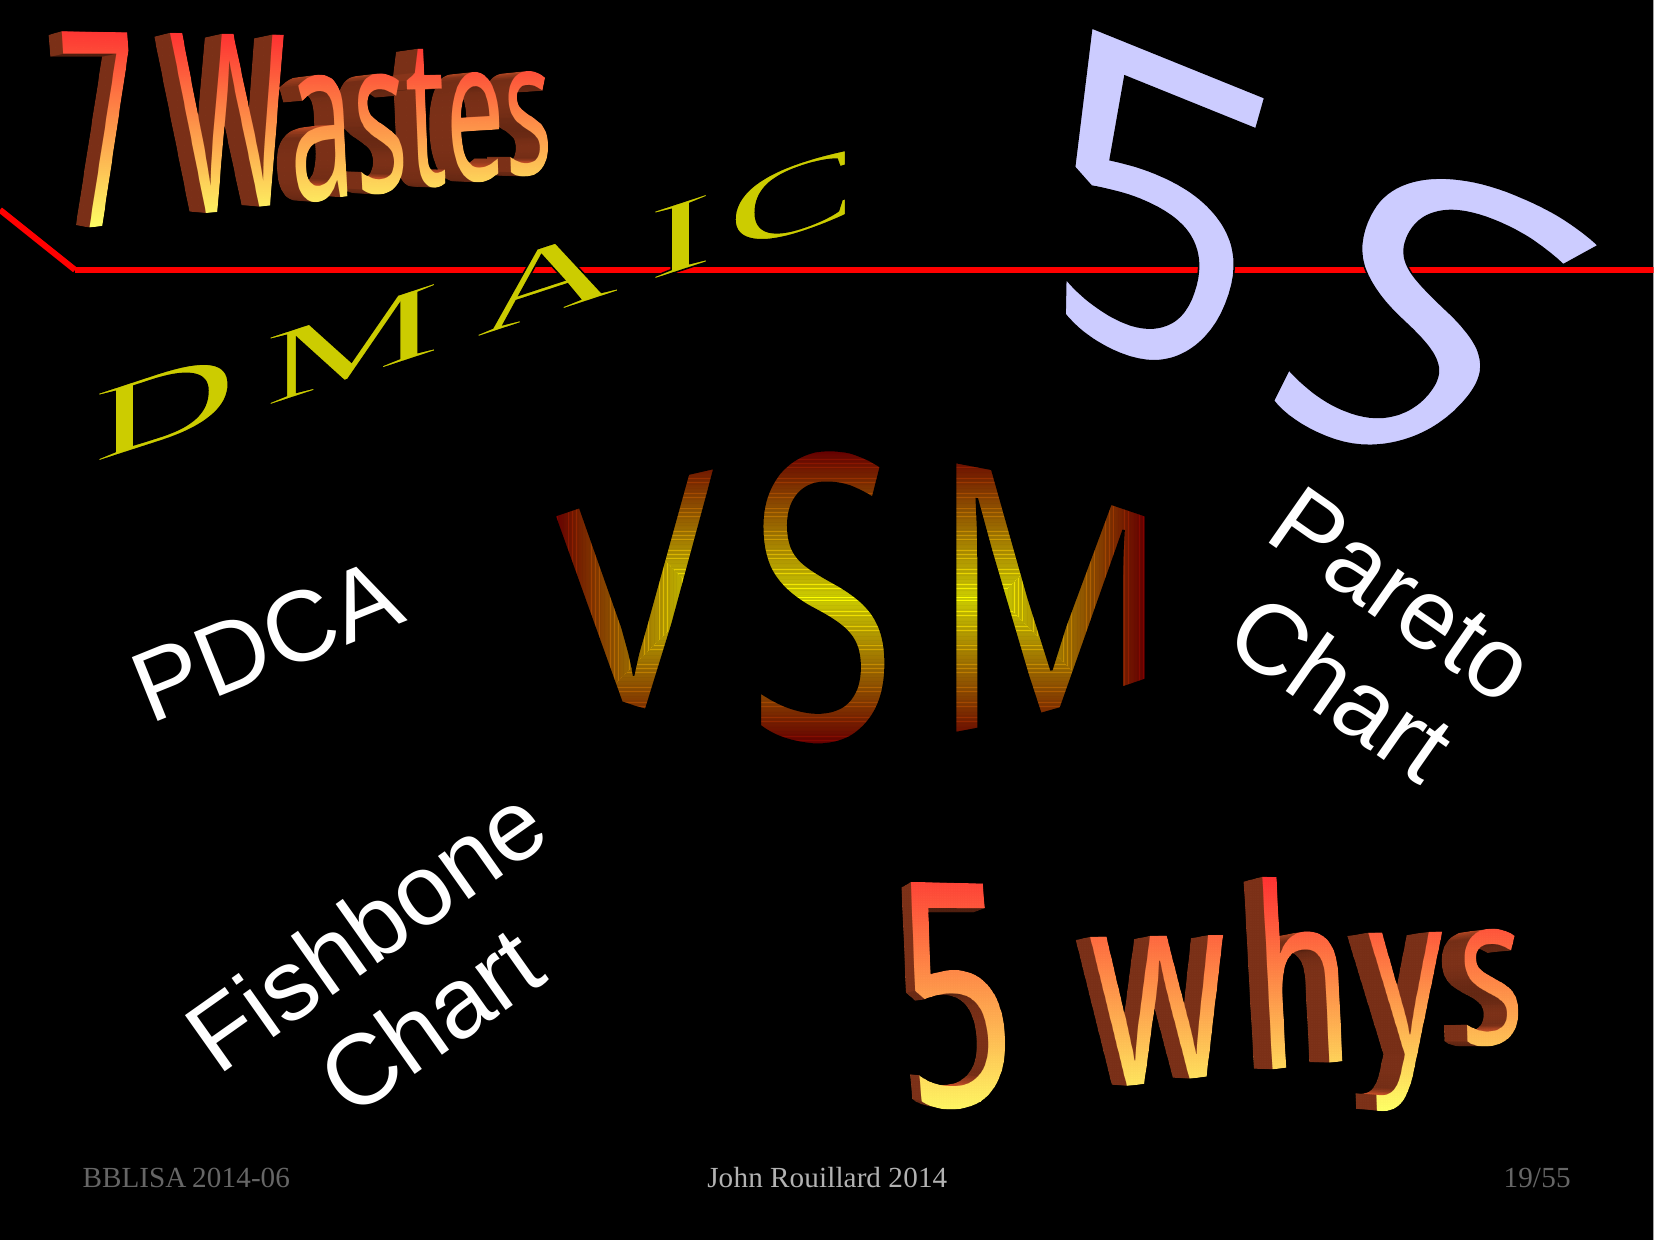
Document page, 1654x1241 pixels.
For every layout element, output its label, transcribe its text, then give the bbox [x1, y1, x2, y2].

text_box VSM [760, 450, 886, 745]
text_box DMAIC [734, 150, 846, 240]
text_box VSM [955, 462, 1146, 733]
text_box VSM [555, 468, 715, 710]
text_box 5S [1065, 27, 1265, 361]
text_box Pareto Chart [1170, 450, 1604, 854]
text_box Fishbone Chart [150, 721, 689, 1201]
text_box DMAIC [654, 193, 707, 280]
text_box 5S [1273, 178, 1599, 446]
text_box PDCA [100, 518, 447, 757]
text_box DMAIC [477, 242, 618, 337]
text_box DMAIC [269, 282, 435, 406]
text_box DMAIC [98, 364, 229, 462]
